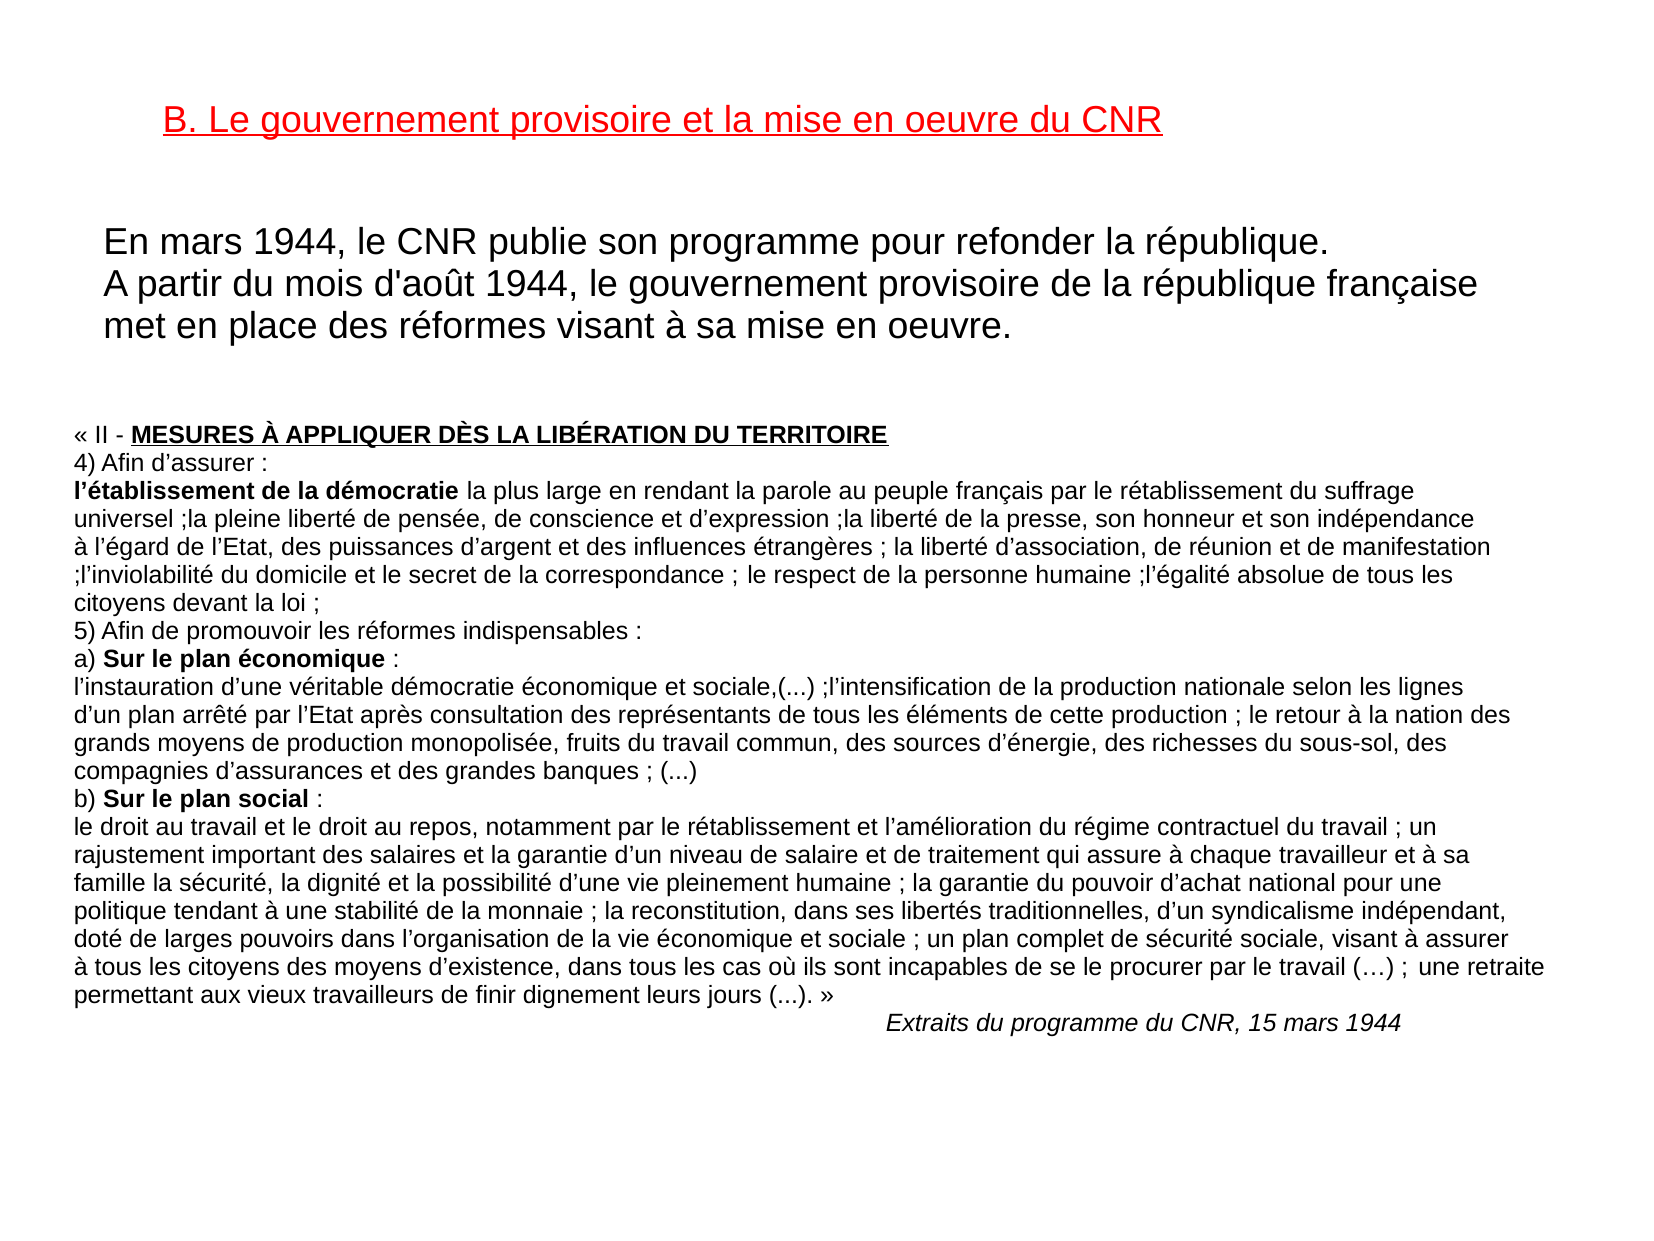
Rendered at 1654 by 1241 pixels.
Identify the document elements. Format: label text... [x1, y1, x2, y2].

text_box B. Le gouvernement provisoire et la mise en oeuvre du CNR [147, 90, 1178, 148]
text_box « II - MESURES À APPLIQUER DÈS LA LIBÉRATION DU TERRITOIRE 4) Afin d’assurer : l’établissement de la démocratie la plus large en rendant la parole au peuple français par le rétablissement du suffrage universel ;la pleine liberté de pensée, de conscience et d’expression ;la liberté de la presse, son honneur et son indépendance à l’égard de l’Etat, des puissances d’argent et des influences étrangères ; la liberté d’association, de réunion et de manifestation ;l’inviolabilité du domicile et le secret de la correspondance ; le respect de la personne humaine ;l’égalité absolue de tous les citoyens devant la loi ; 5) Afin de promouvoir les réformes indispensables : a) Sur le plan économique : l’instauration d’une véritable démocratie économique et sociale,(...) ;l’intensification de la production nationale selon les lignes d’un plan arrêté par l’Etat après consultation des représentants de tous les éléments de cette production ; le retour à la nation des grands moyens de production monopolisée, fruits du travail commun, des sources d’énergie, des richesses du sous-sol, des compagnies d’assurances et des grandes banques ; (...) b) Sur le plan social : le droit au travail et le droit au repos, notamment par le rétablissement et l’amélioration du régime contractuel du travail ; un rajustement important des salaires et la garantie d’un niveau de salaire et de traitement qui assure à chaque travailleur et à sa famille la sécurité, la dignité et la possibilité d’une vie pleinement humaine ; la garantie du pouvoir d’achat national pour une politique tendant à une stabilité de la monnaie ; la reconstitution, dans ses libertés traditionnelles, d’un syndicalisme indépendant, doté de larges pouvoirs dans l’organisation de la vie économique et sociale ; un plan complet de sécurité sociale, visant à assurer à tous les citoyens des moyens d’existence, dans tous les cas où ils sont incapables de se le procurer par le travail (…) ; une retraite permettant aux vieux travailleurs de finir dignement leurs jours (...). » Extraits du programme du CNR, 15 mars 1944 [59, 413, 1595, 1076]
text_box En mars 1944, le CNR publie son programme pour refonder la république. A partir du mois d'août 1944, le gouvernement provisoire de la république française met en place des réformes visant à sa mise en oeuvre. [88, 213, 1494, 355]
